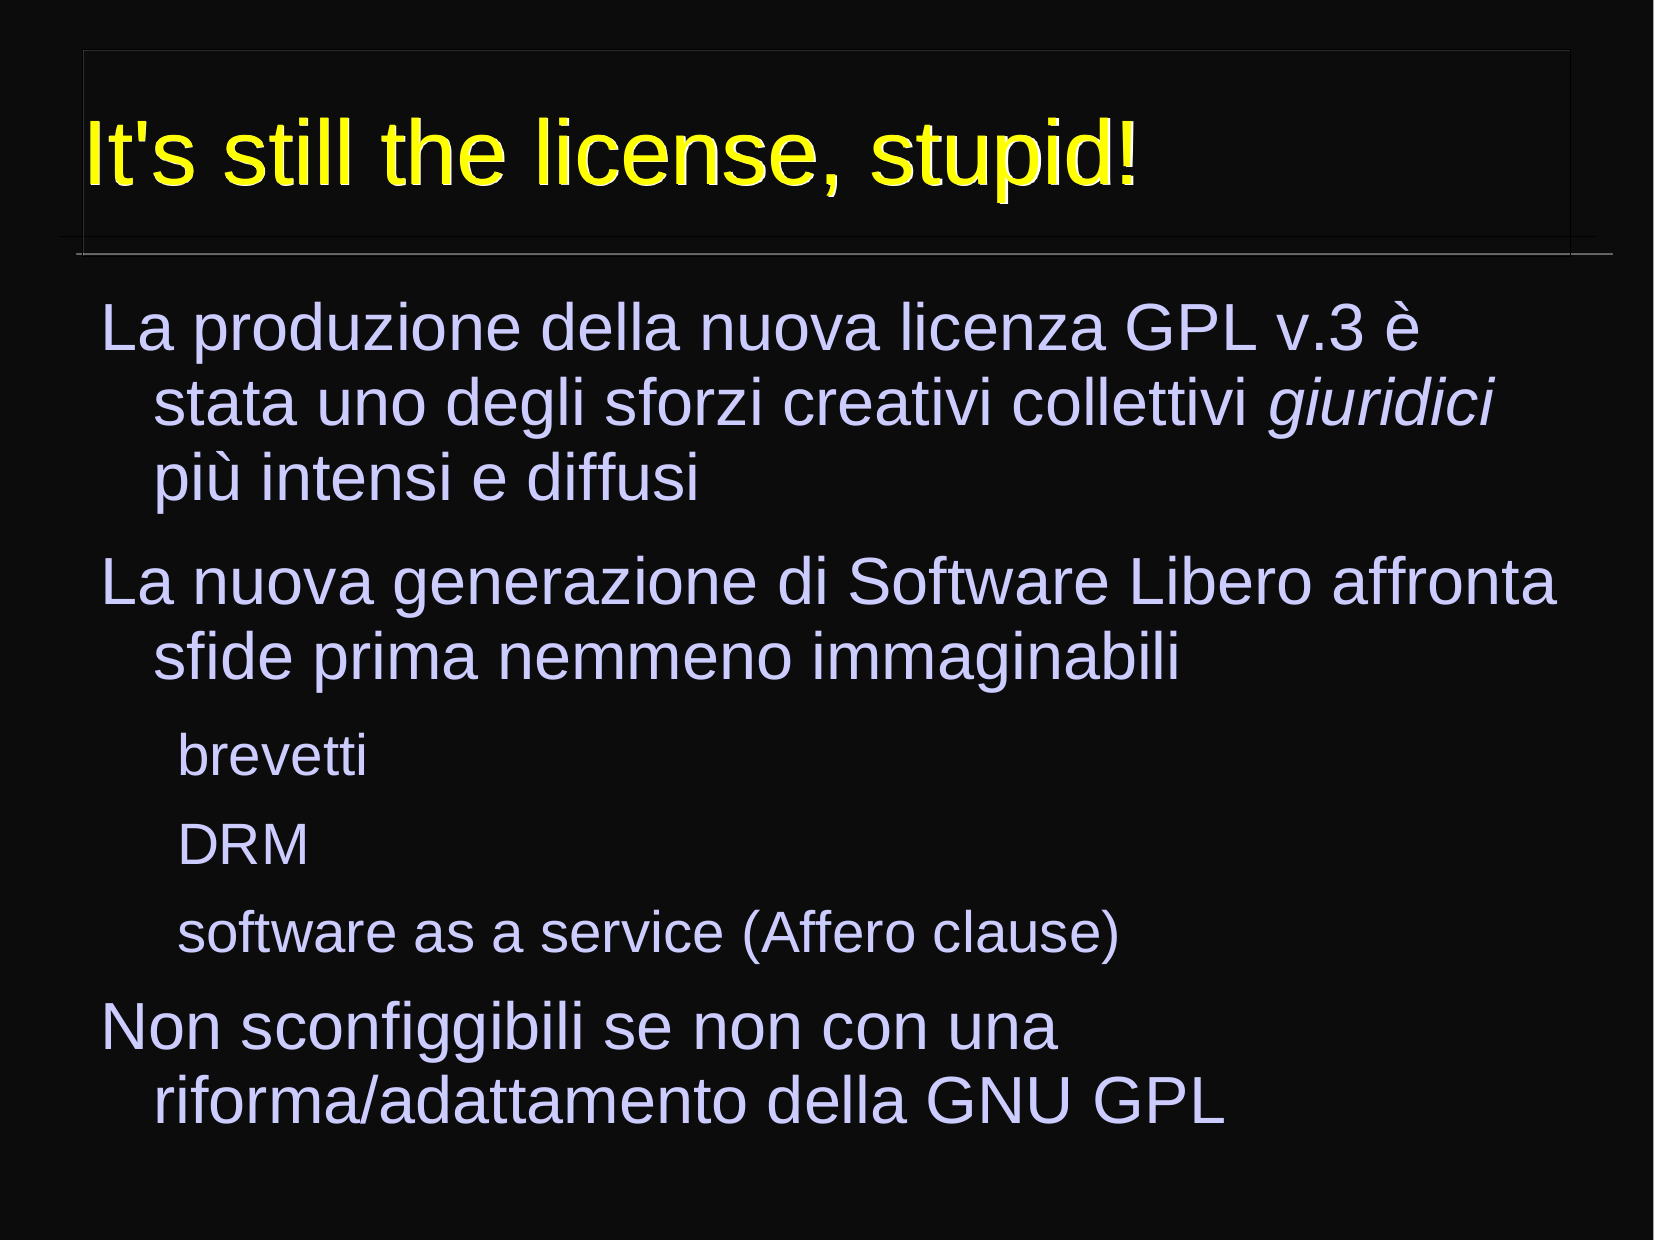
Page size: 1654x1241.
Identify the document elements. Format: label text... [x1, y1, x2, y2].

list La produzione della nuova licenza GPL v.3 è stata uno degli sforzi creativi collettivi giuridici più intensi e diffusi La nuova generazione di Software Libero affronta sfide prima nemmeno immaginabili brevetti DRM software as a service (Affero clause) Non sconfiggibili se non con una riforma/adattamento della GNU GPL [82, 290, 1571, 1139]
title It's still the license, stupid! [82, 49, 1571, 257]
